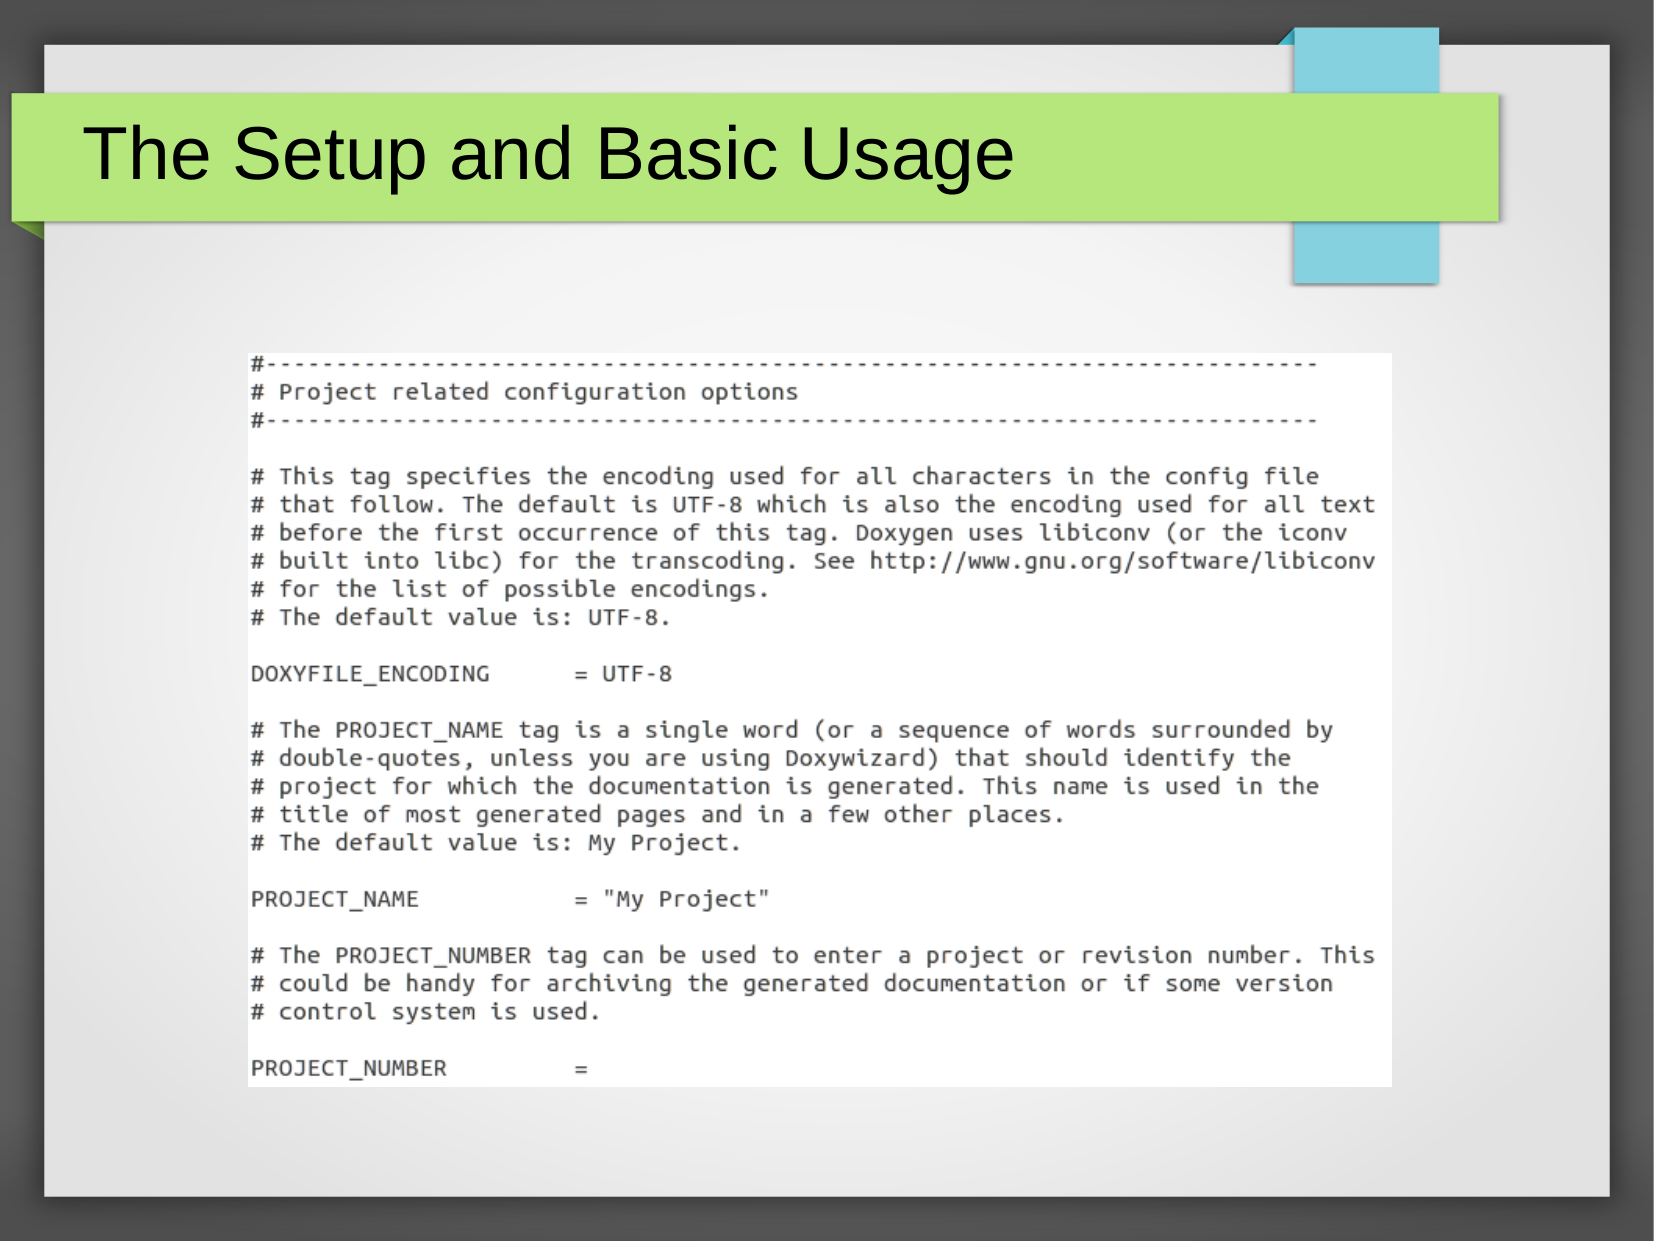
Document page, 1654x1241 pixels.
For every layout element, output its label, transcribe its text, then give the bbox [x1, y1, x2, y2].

picture [0, 0, 1654, 1241]
title The Setup and Basic Usage [82, 94, 1264, 213]
